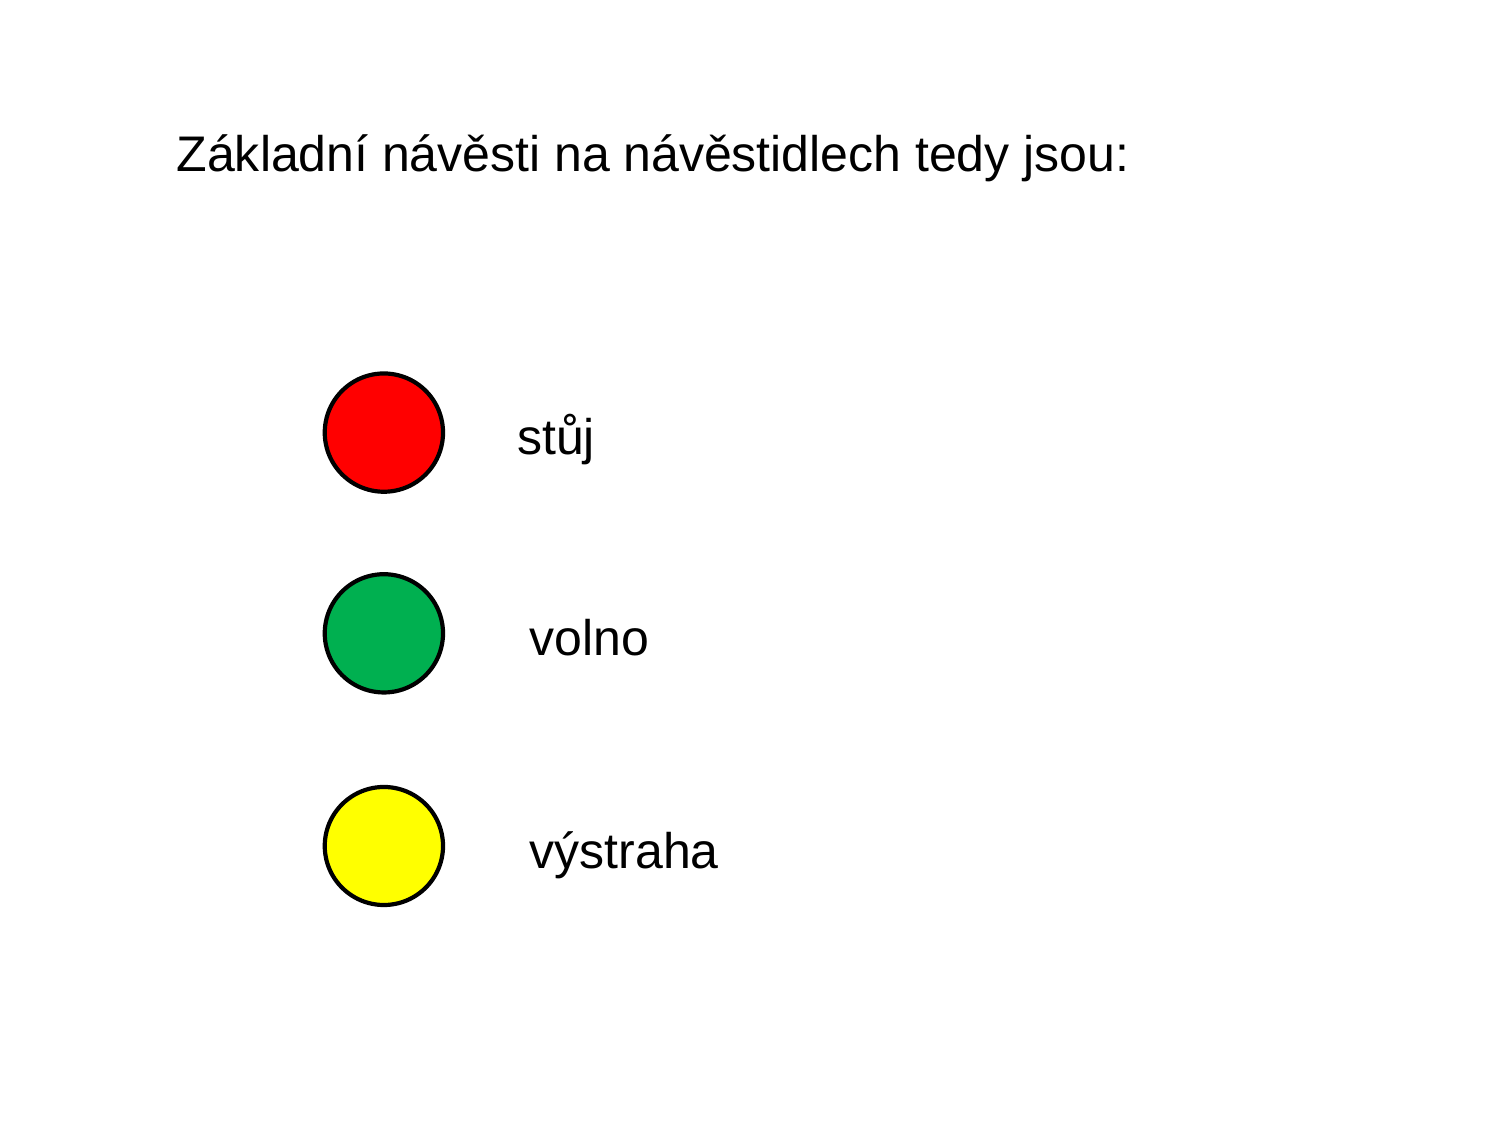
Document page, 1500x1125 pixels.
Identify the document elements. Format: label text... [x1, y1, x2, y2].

text_box [324, 373, 444, 492]
text_box [324, 574, 444, 693]
text_box Základní návěsti na návěstidlech tedy jsou: [162, 113, 1145, 189]
text_box výstraha [515, 810, 734, 887]
text_box volno [514, 597, 664, 674]
text_box stůj [502, 397, 611, 473]
text_box [324, 786, 444, 906]
